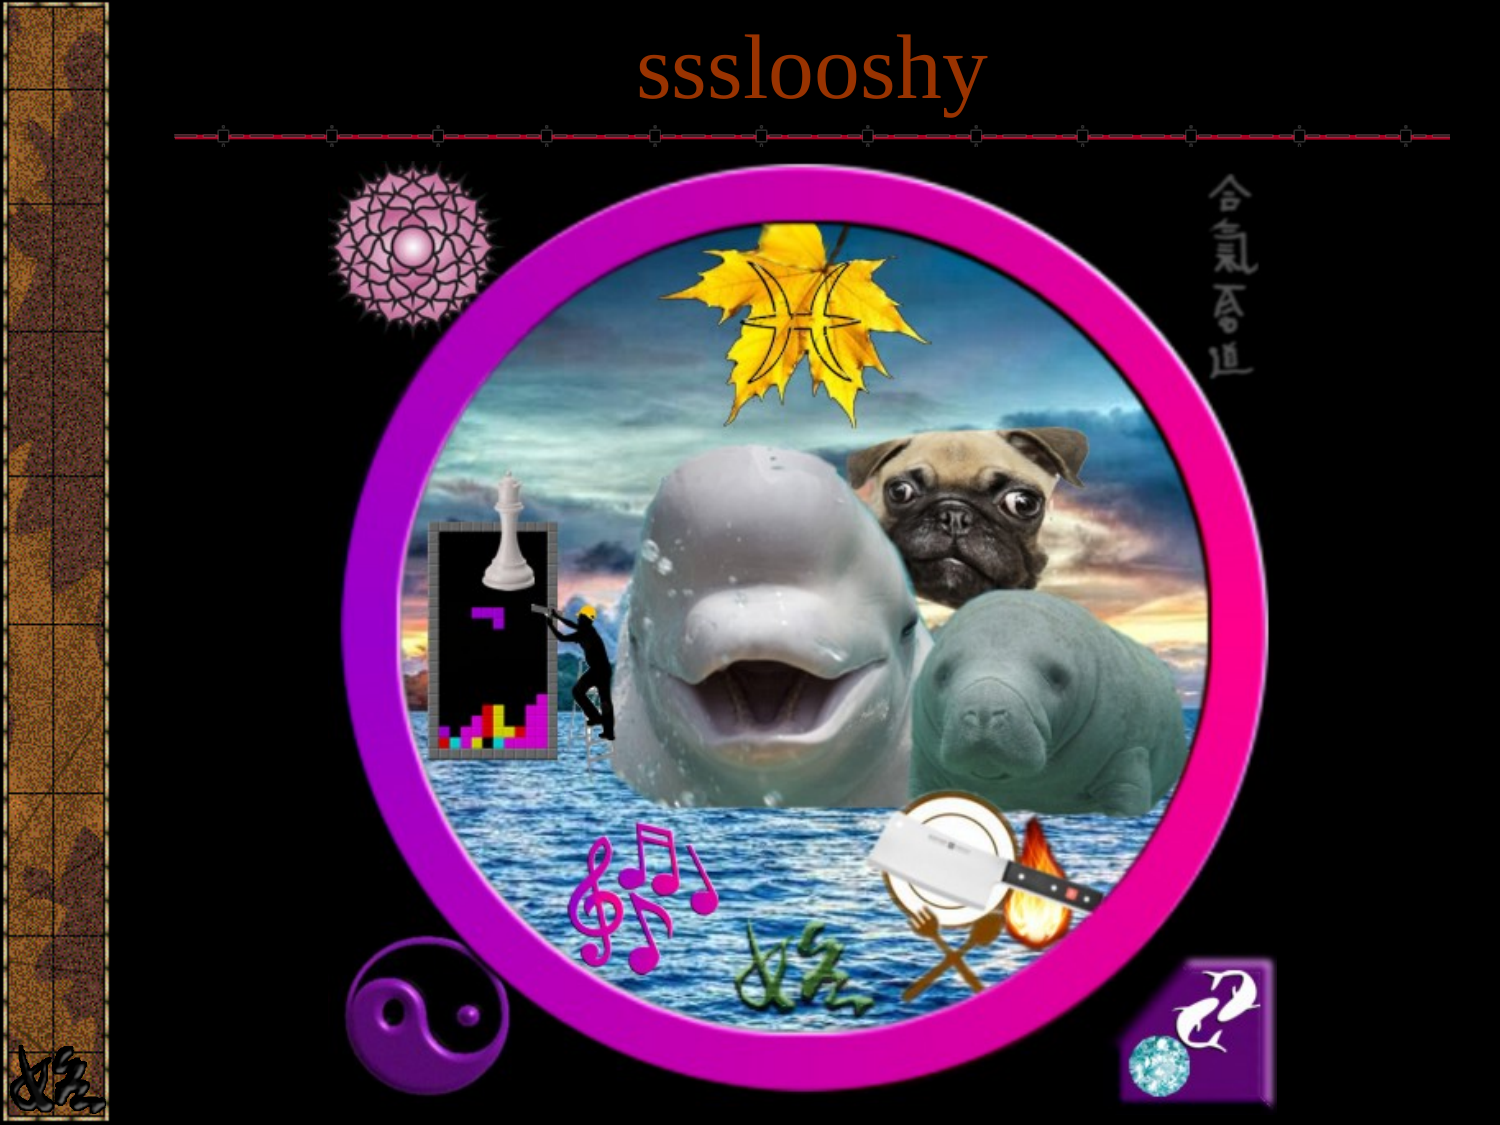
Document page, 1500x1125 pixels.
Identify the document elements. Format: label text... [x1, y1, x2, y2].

title ssslooshy [174, 12, 1450, 125]
picture [0, 0, 113, 1125]
picture [174, 125, 1450, 147]
picture [328, 161, 1277, 1115]
